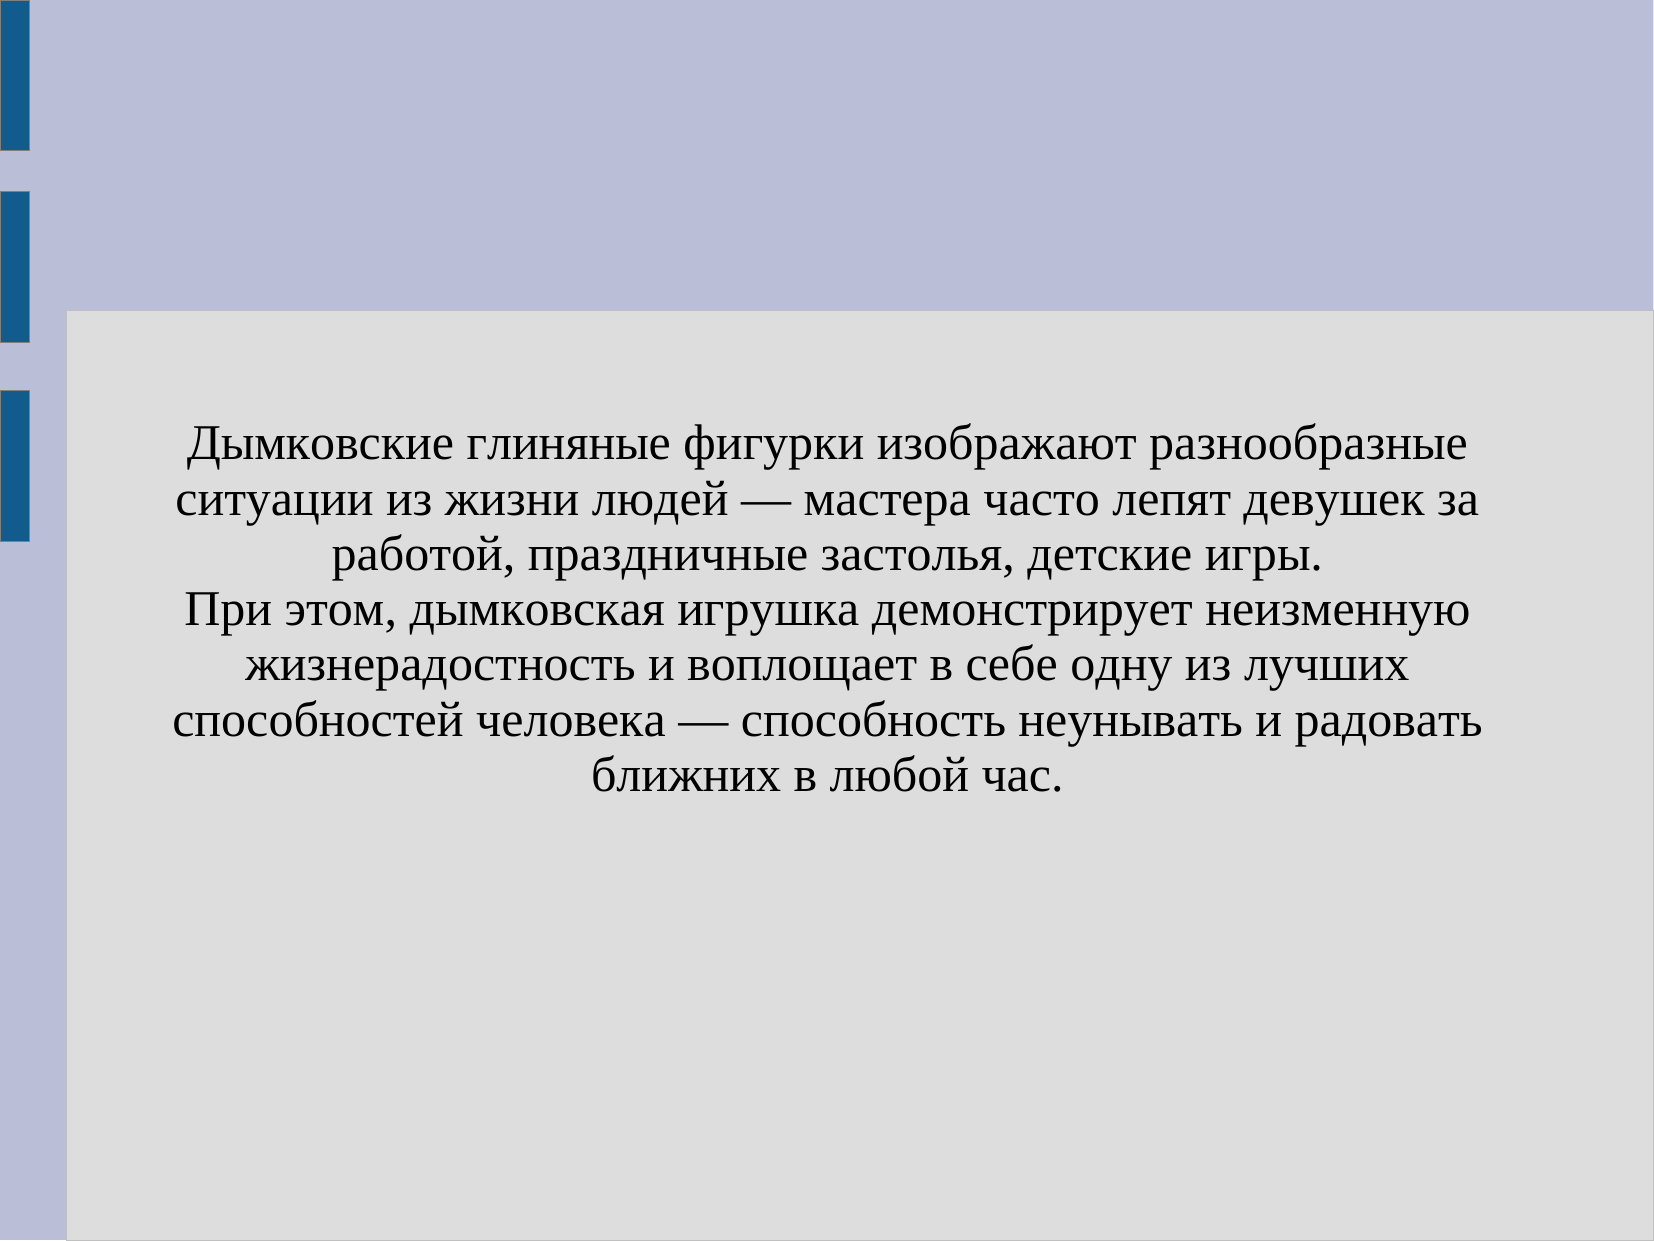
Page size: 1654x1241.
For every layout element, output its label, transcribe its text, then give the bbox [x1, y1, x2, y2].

subtitle Дымковские глиняные фигурки изображают разнообразные ситуации из жизни людей — мастера часто лепят девушек за работой, праздничные застолья, детские игры. При этом, дымковская игрушка демонстрирует неизменную жизнерадостность и воплощает в себе одну из лучших способностей человека — способность неунывать и радовать ближних в любой час. [121, 91, 1534, 1127]
